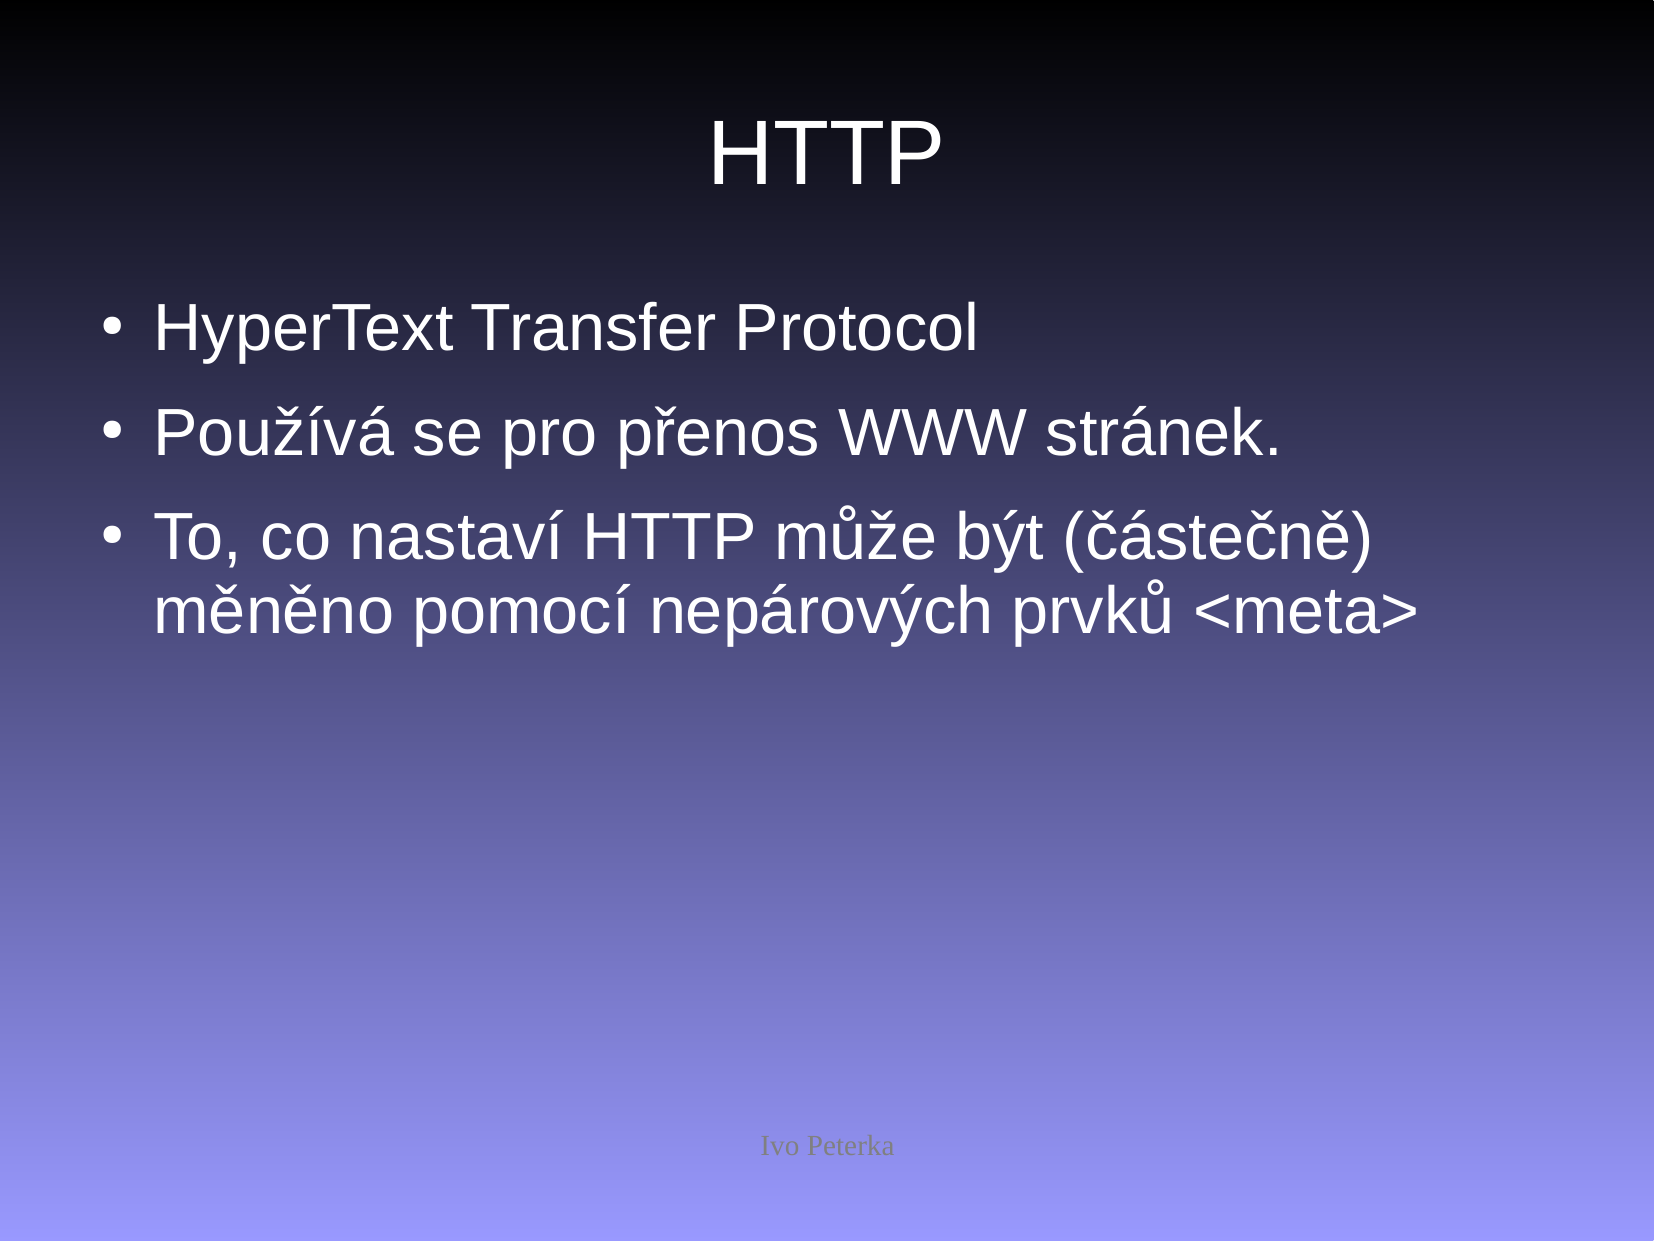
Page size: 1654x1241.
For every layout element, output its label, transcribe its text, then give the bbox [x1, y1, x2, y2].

title HTTP [82, 49, 1571, 257]
list HyperText Transfer Protocol Používá se pro přenos WWW stránek. To, co nastaví HTTP může být (částečně) měněno pomocí nepárových prvků <meta> [82, 290, 1571, 1109]
